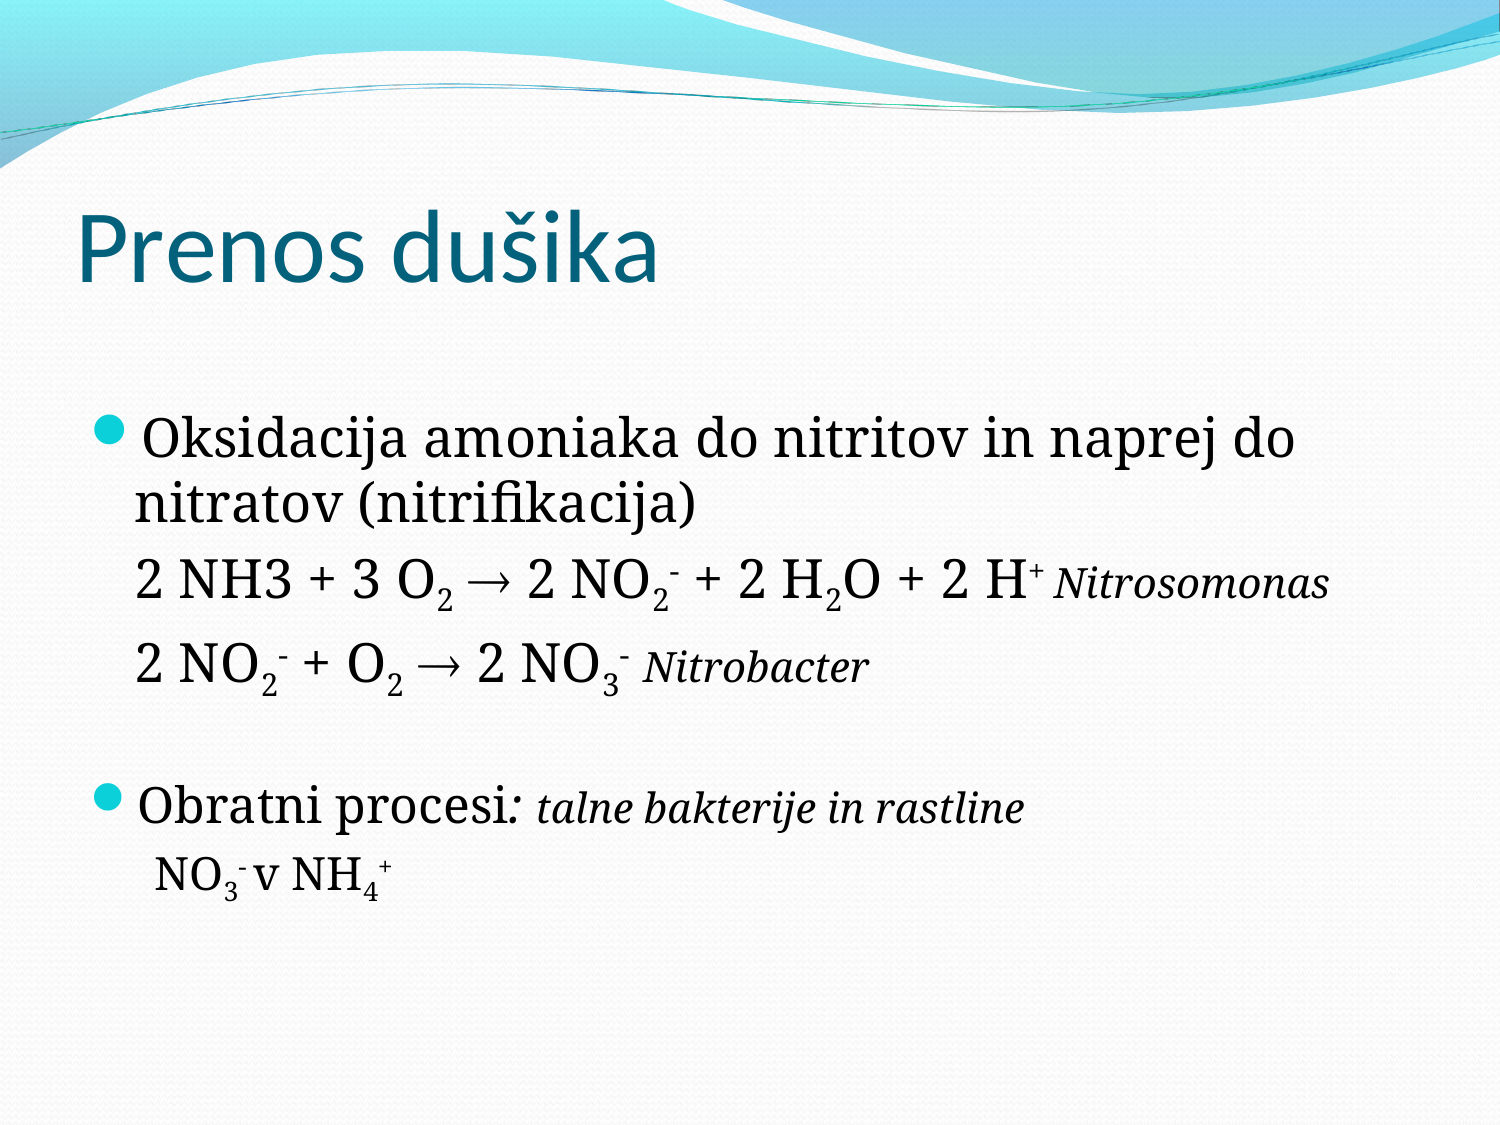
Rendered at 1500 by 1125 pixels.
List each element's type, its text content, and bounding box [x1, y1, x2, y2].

picture [0, 0, 1500, 1125]
list Oksidacija amoniaka do nitritov in naprej do nitratov (nitrifikacija) 2 NH3 + 3 O2  2 NO2- + 2 H2O + 2 H+ Nitrosomonas 2 NO2- + O2  2 NO3- Nitrobacter Obratni procesi: talne bakterije in rastline NO3- v NH4+ [75, 317, 1426, 1038]
title Prenos dušika [75, 115, 1426, 304]
